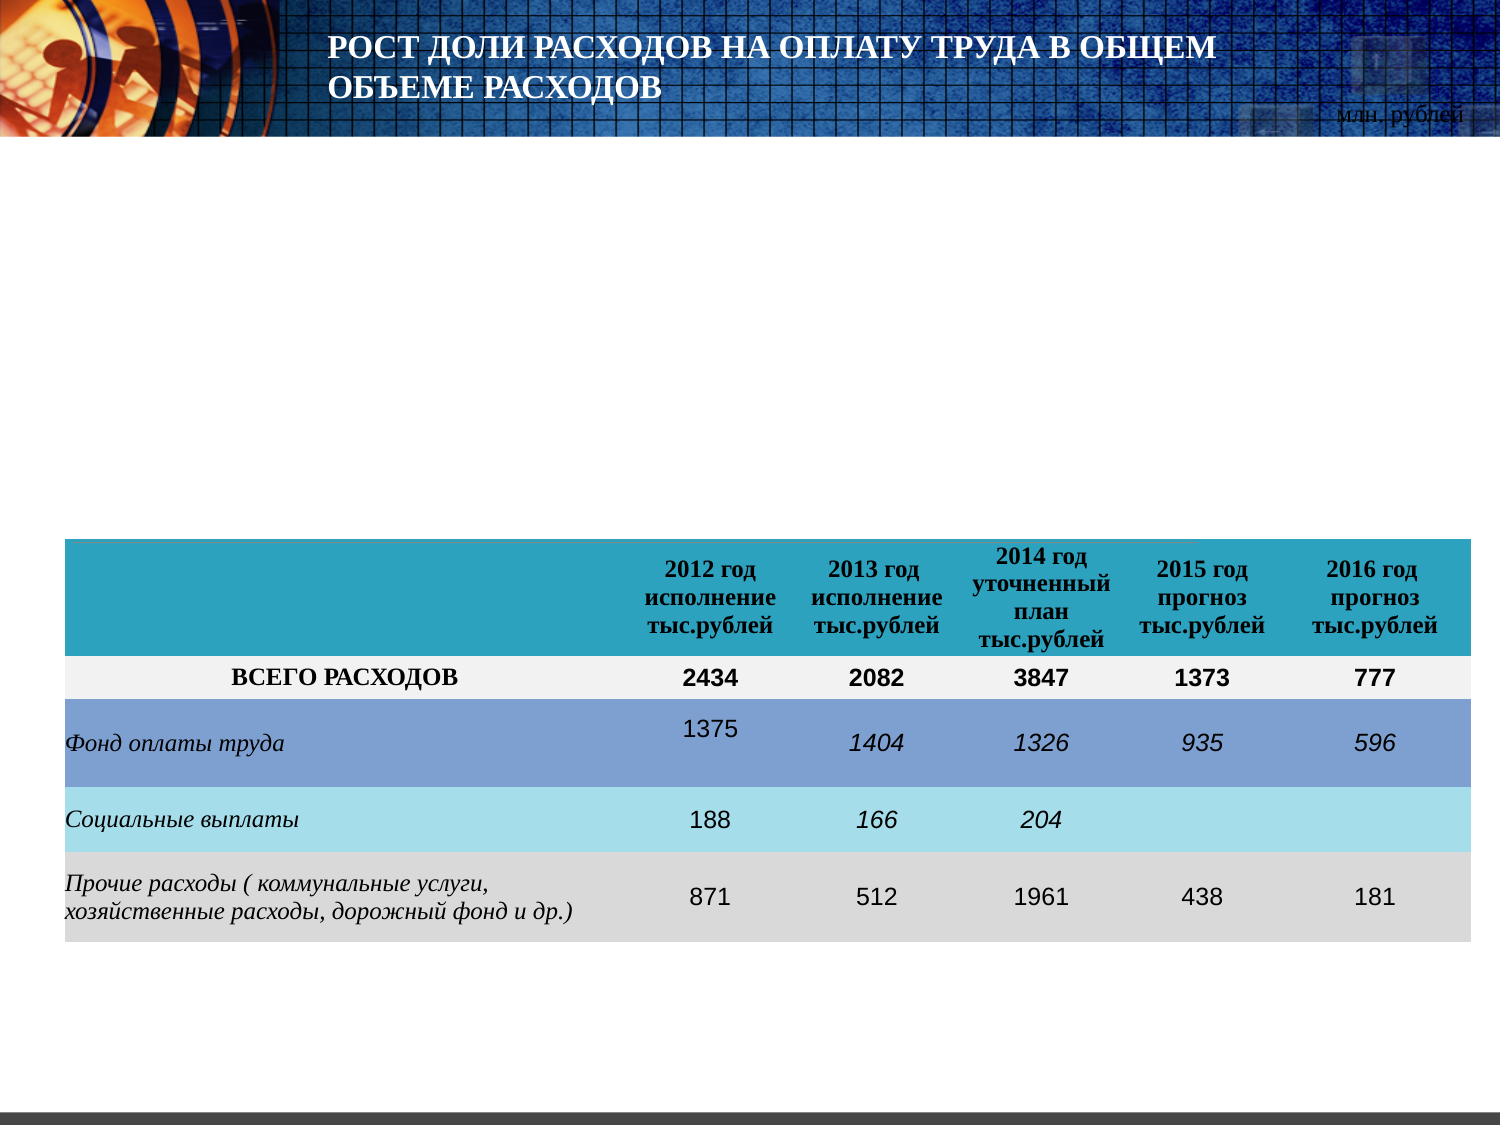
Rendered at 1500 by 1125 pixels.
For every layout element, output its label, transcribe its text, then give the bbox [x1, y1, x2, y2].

table_cell 1326 [958, 699, 1125, 787]
table_cell 2434 [625, 656, 796, 699]
table_cell 2082 [796, 656, 958, 699]
table_cell [1280, 787, 1471, 852]
table_cell 1404 [796, 699, 958, 787]
table_header 2015 год прогноз тыс.рублей [1125, 539, 1280, 656]
picture [0, 0, 1500, 138]
table_cell Фонд оплаты труда [65, 699, 625, 787]
table_cell [1125, 787, 1280, 852]
table_cell ВСЕГО РАСХОДОВ [65, 656, 625, 699]
table_cell 188 [625, 787, 796, 852]
table_cell 1961 [958, 852, 1125, 942]
table_cell 935 [1125, 699, 1280, 787]
table_header 2014 год уточненный план тыс.рублей [958, 550, 1125, 656]
table_header 2013 год исполнение тыс.рублей [796, 550, 958, 656]
table_cell 1373 [1125, 656, 1280, 699]
table_cell 777 [1280, 656, 1471, 699]
chart [49, 181, 1222, 550]
table_cell 871 [625, 852, 796, 942]
table_header 2016 год прогноз тыс.рублей [1280, 539, 1471, 656]
table_header [65, 550, 625, 656]
table_cell 3847 [958, 656, 1125, 699]
table_cell 596 [1280, 699, 1471, 787]
table_cell Прочие расходы ( коммунальные услуги, хозяйственные расходы, дорожный фонд и др.) [65, 852, 625, 942]
table_cell 438 [1125, 852, 1280, 942]
table_cell 1375 [625, 699, 796, 787]
table_cell 204 [958, 787, 1125, 852]
table_cell 166 [796, 787, 958, 852]
table_cell 181 [1280, 852, 1471, 942]
table_cell 512 [796, 852, 958, 942]
title РОСТ ДОЛИ РАСХОДОВ НА ОПЛАТУ ТРУДА В ОБЩЕМ ОБЪЕМЕ РАСХОДОВ [312, 17, 1388, 111]
table_cell Социальные выплаты [65, 787, 625, 852]
text_box млн. рублей [1321, 90, 1500, 135]
table_header 2012 год исполнение тыс.рублей [625, 550, 796, 656]
